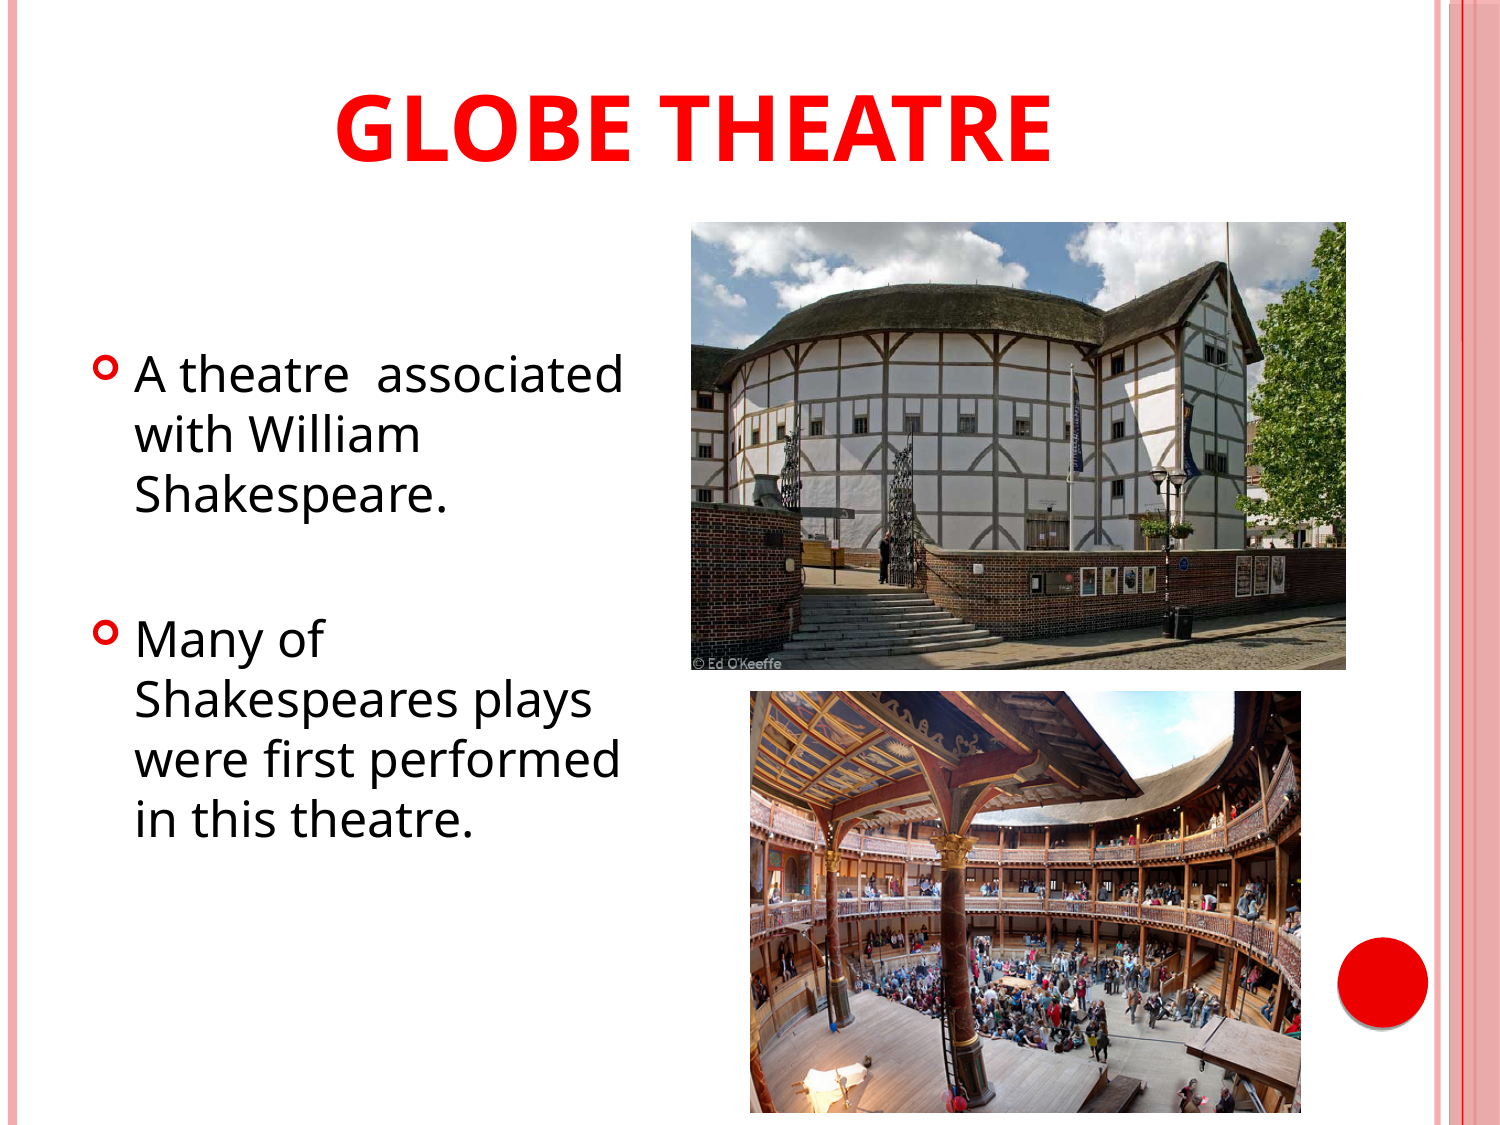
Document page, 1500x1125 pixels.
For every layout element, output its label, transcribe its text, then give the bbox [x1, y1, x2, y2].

picture [750, 691, 1301, 1113]
picture [691, 222, 1346, 670]
title Globe Theatre [82, 0, 1307, 188]
list A theatre associated with William Shakespeare. Many of Shakespeares plays were first performed in this theatre. [75, 262, 675, 1013]
